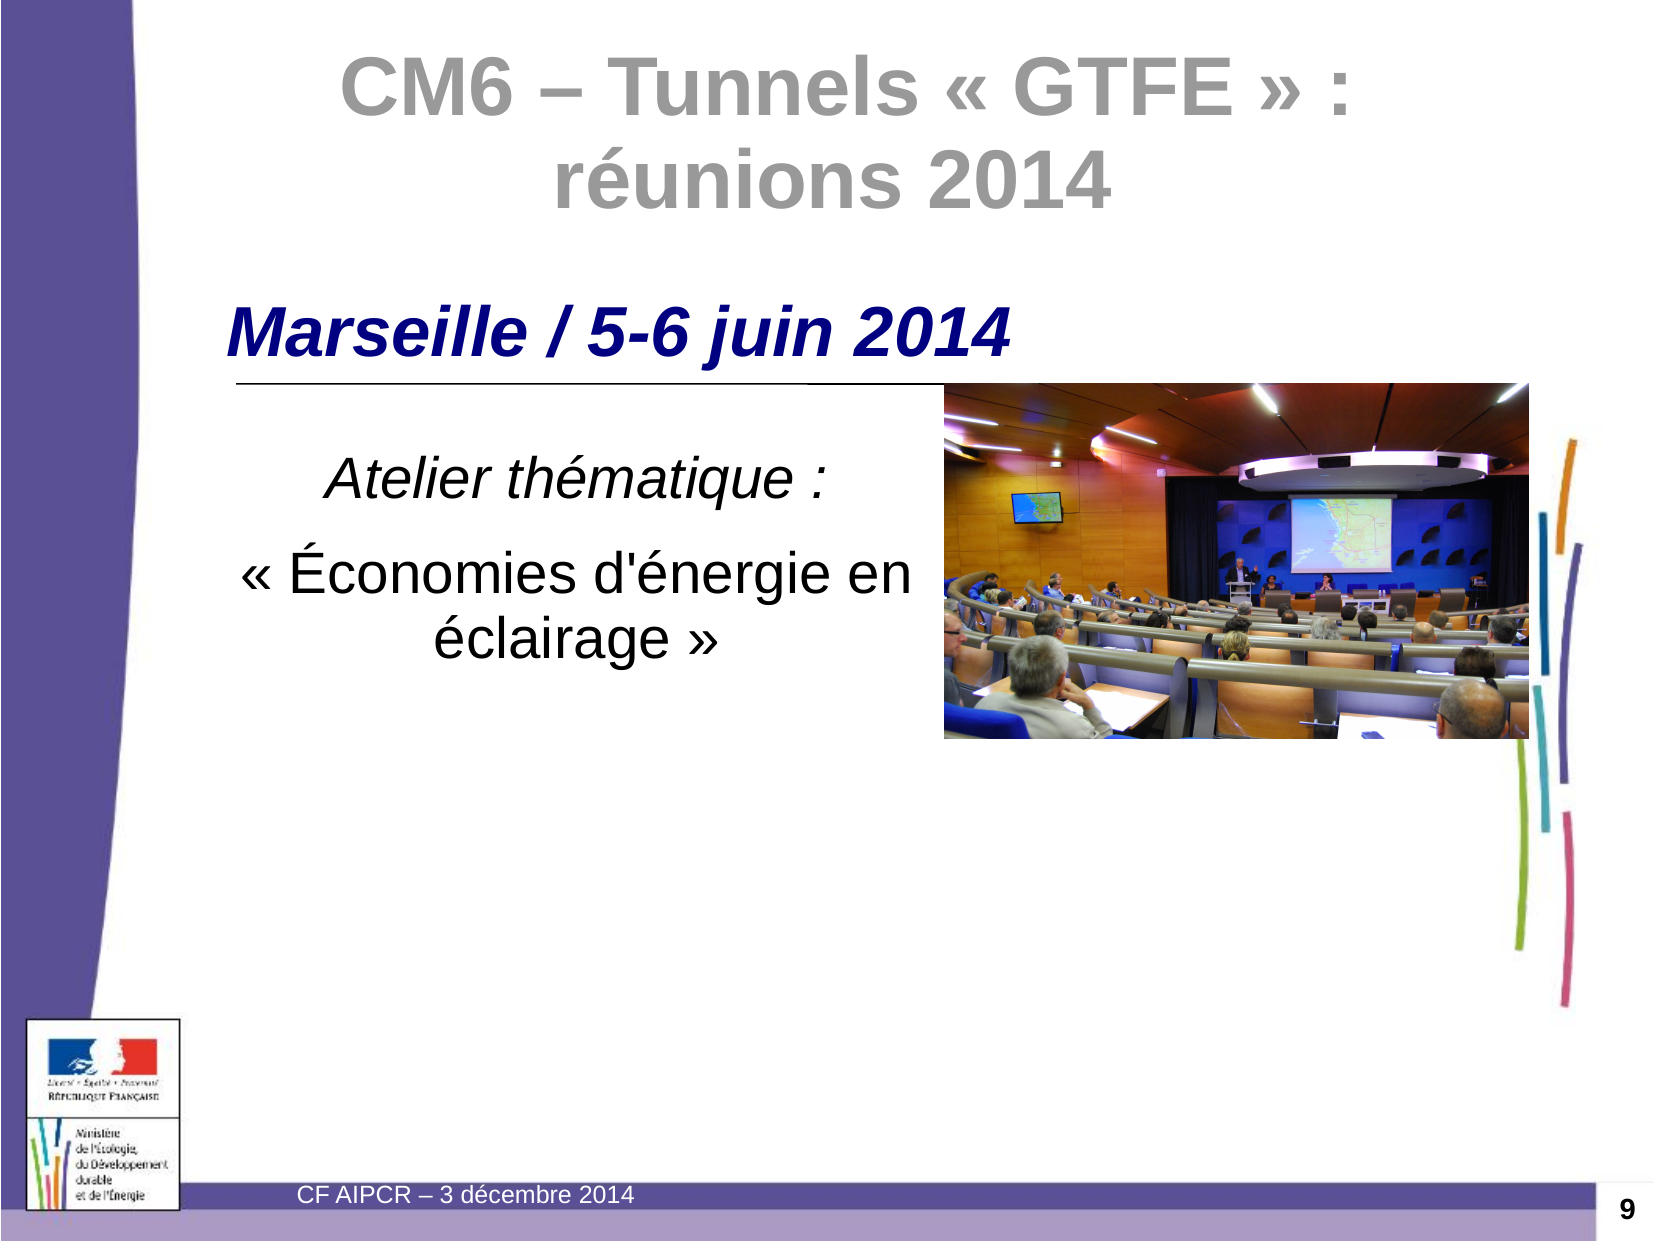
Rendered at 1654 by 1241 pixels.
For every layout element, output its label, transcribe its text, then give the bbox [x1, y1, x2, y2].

text_box Marseille / 5-6 juin 2014 [211, 289, 1300, 384]
text_box CF AIPCR – 3 décembre 2014 [296, 1181, 680, 1210]
text_box Atelier thématique : « Économies d'énergie en éclairage » [236, 442, 918, 792]
title CM6 – Tunnels « GTFE » : réunions 2014 [88, 37, 1577, 230]
picture [1, 0, 1654, 1241]
